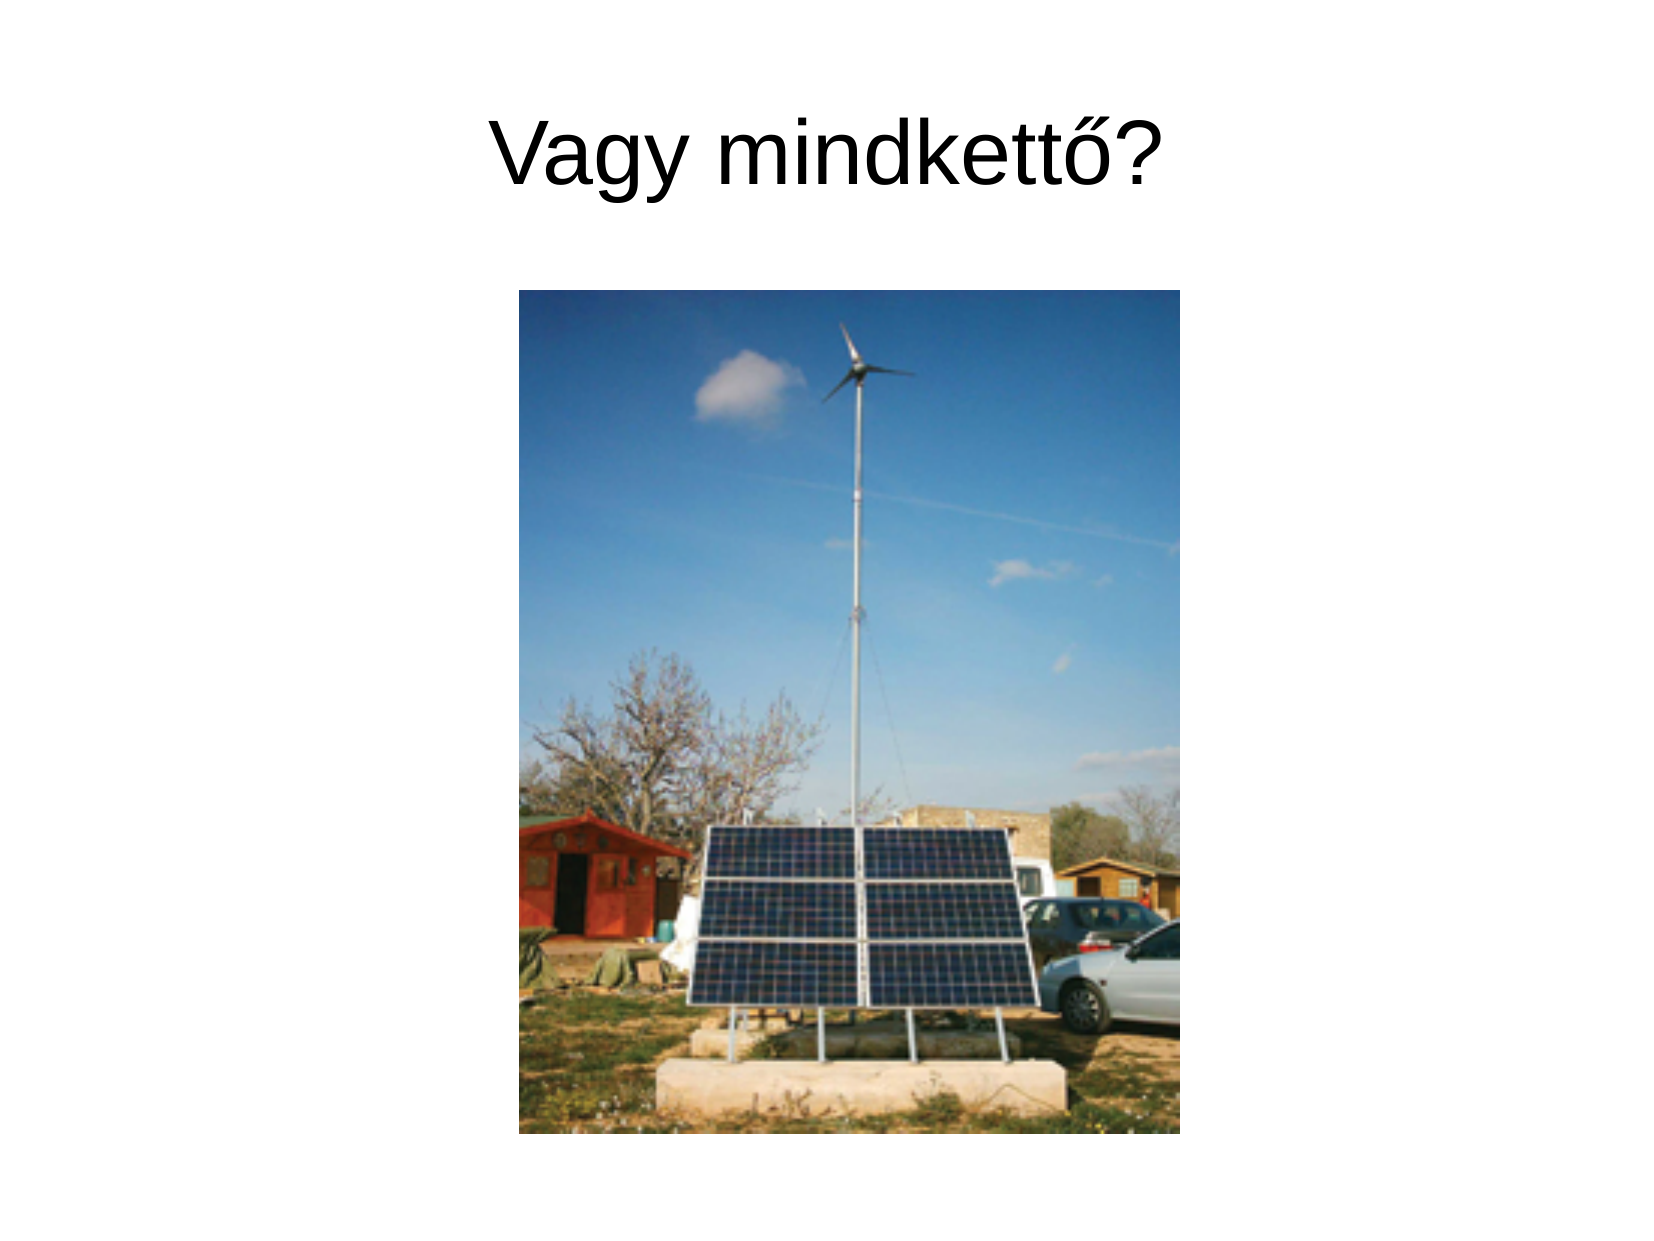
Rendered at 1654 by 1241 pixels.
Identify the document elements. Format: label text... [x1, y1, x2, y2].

title Vagy mindkettő? [82, 49, 1571, 257]
picture [519, 290, 1180, 1134]
